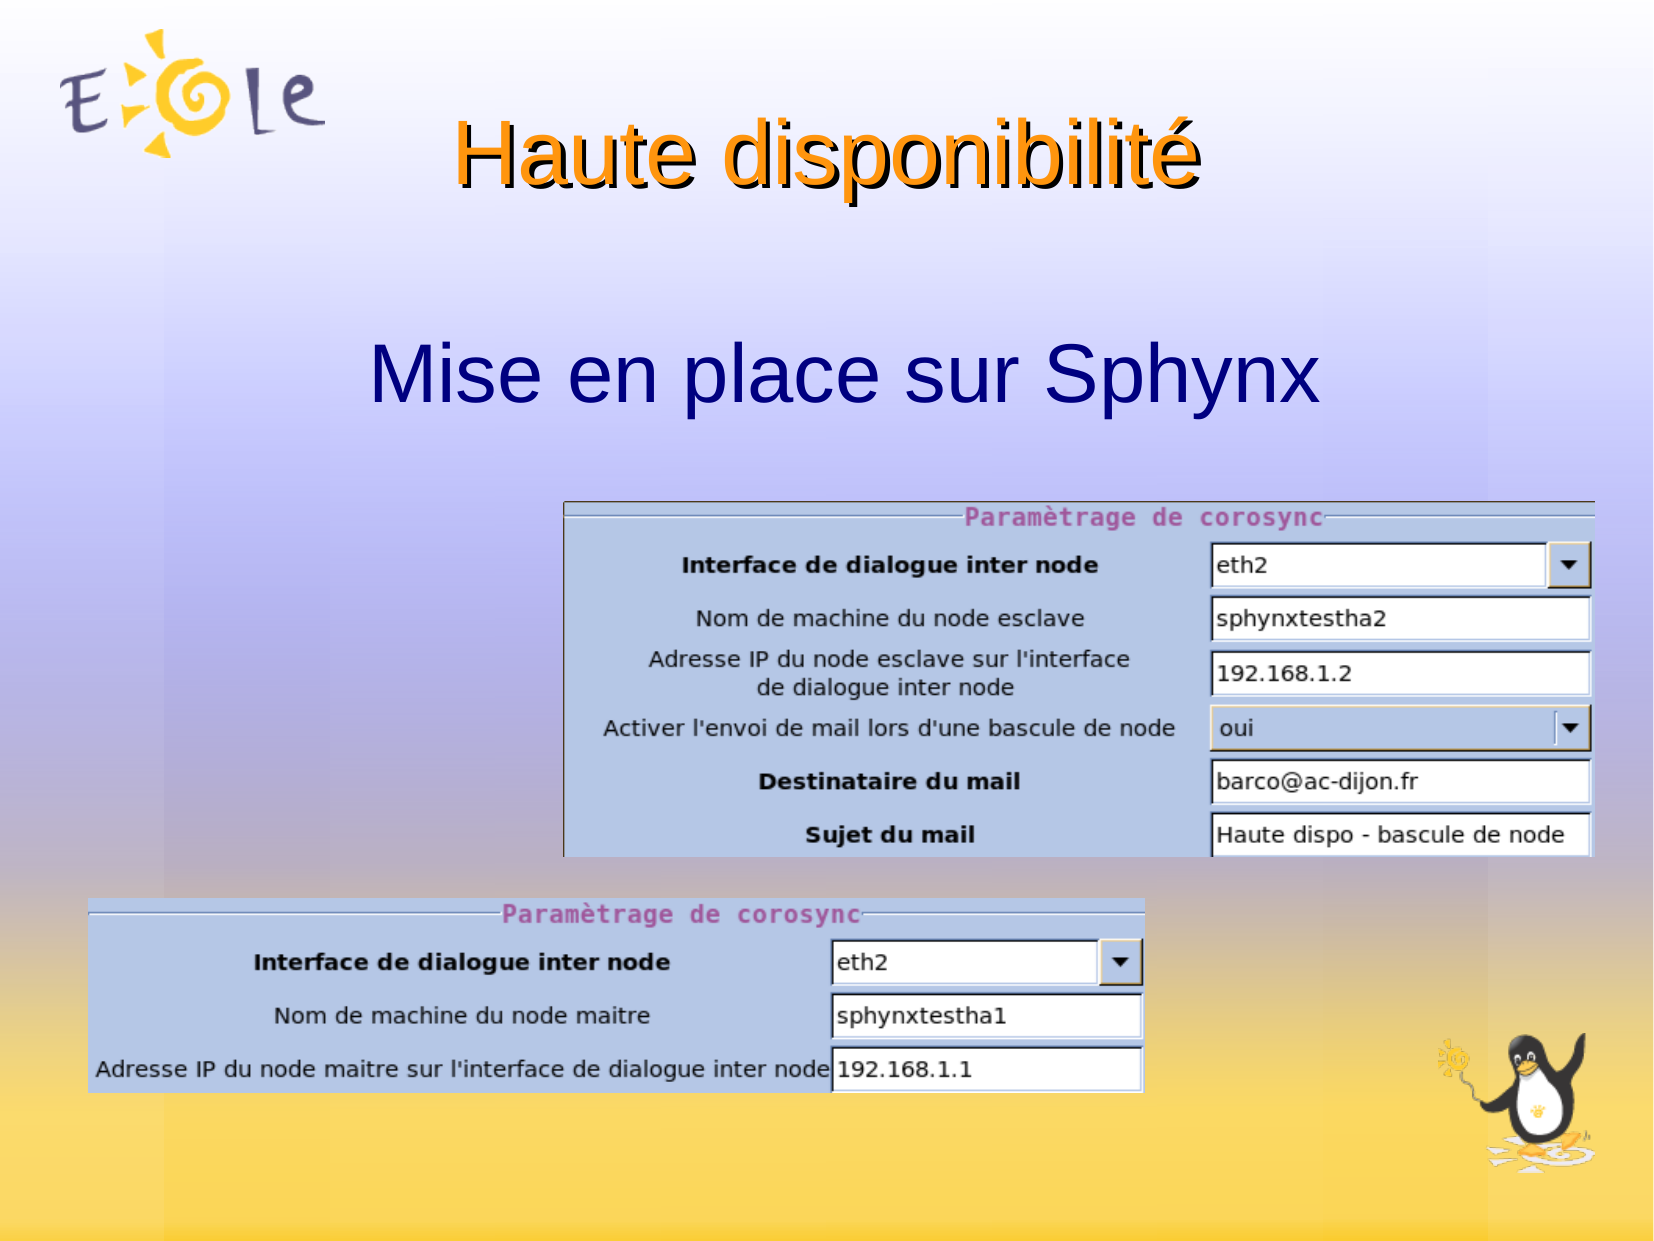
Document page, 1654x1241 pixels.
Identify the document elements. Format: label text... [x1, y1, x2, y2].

list Mise en place sur Sphynx [101, 326, 1590, 443]
title Haute disponibilité [82, 49, 1571, 257]
picture [0, 0, 1654, 1241]
